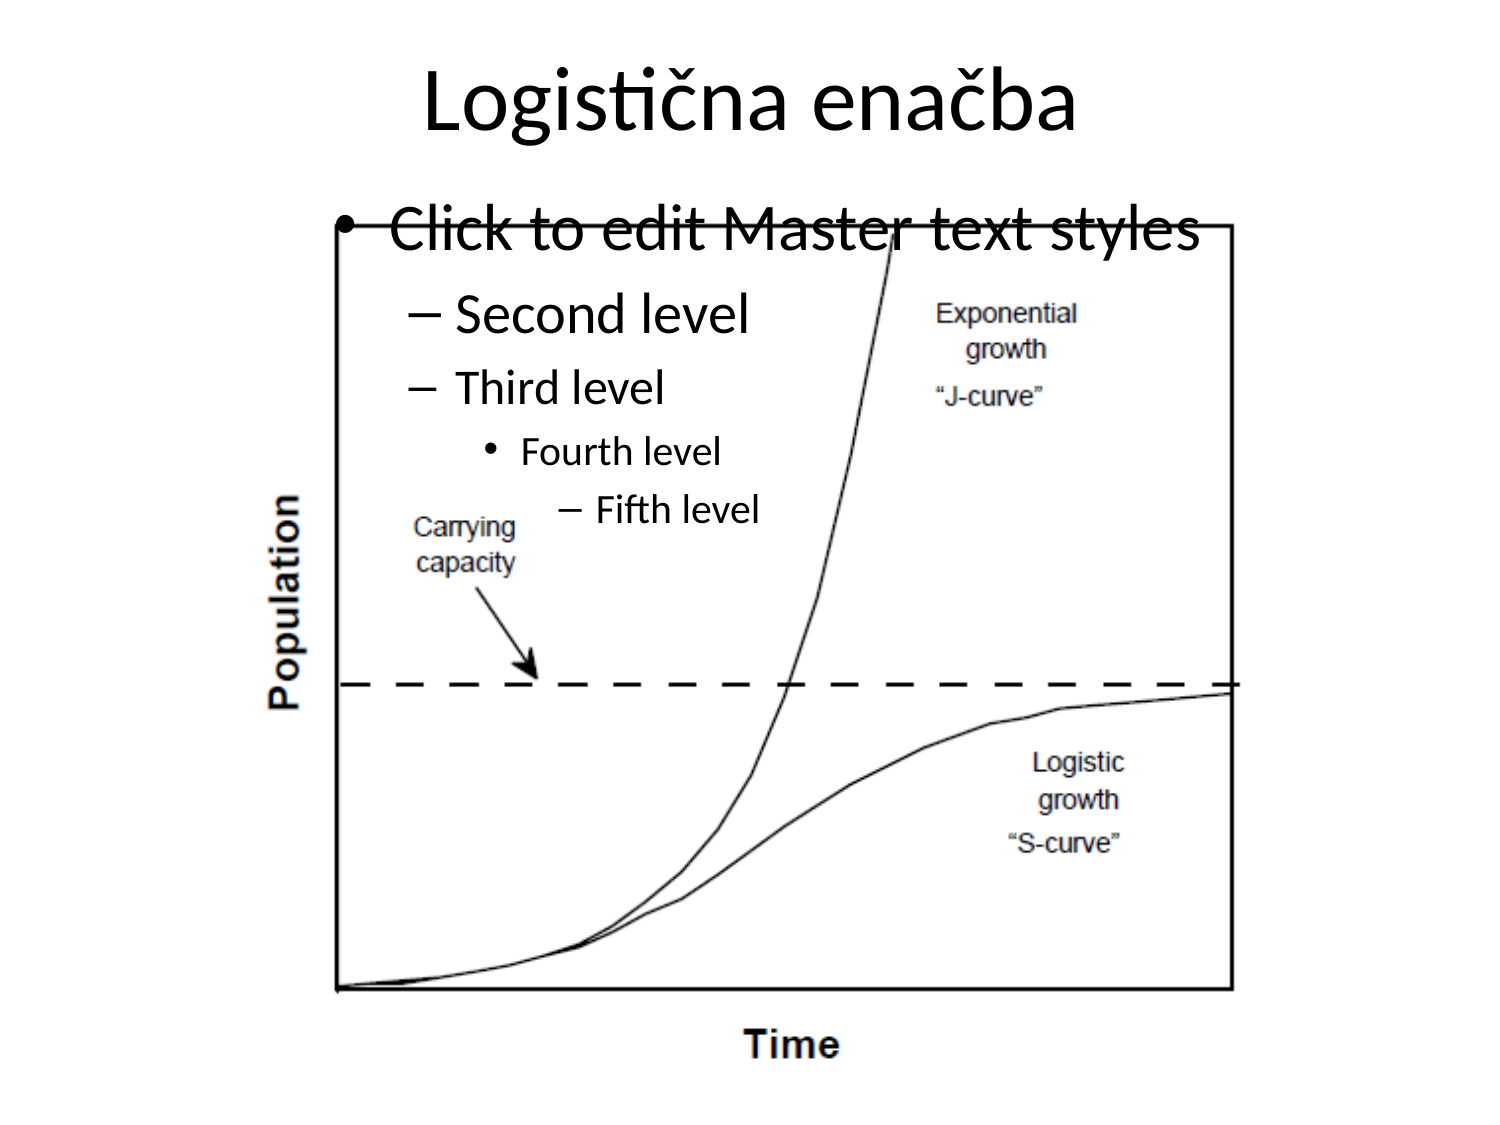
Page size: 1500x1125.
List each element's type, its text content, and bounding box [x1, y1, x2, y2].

picture [183, 175, 1353, 1125]
title Logistična enačba [76, 0, 1427, 188]
